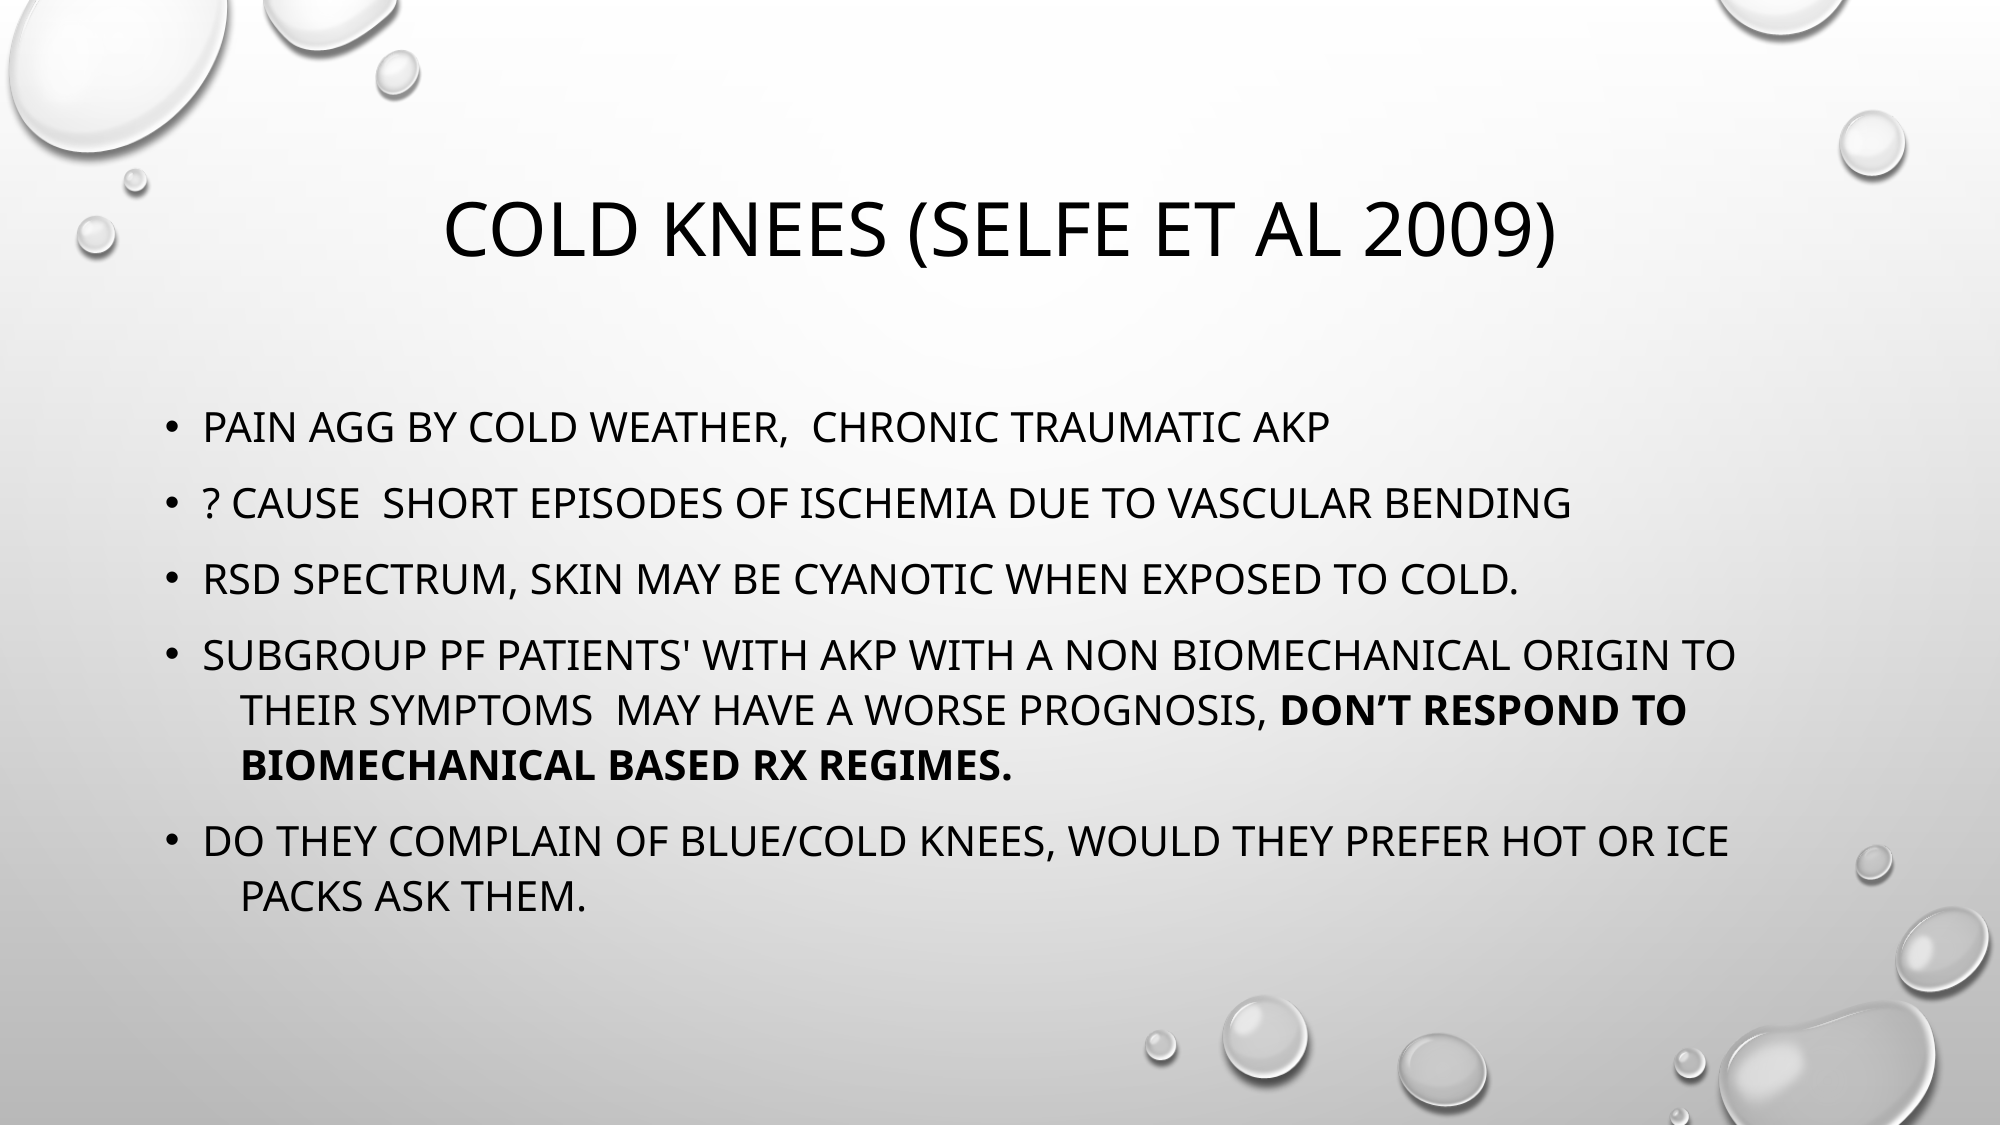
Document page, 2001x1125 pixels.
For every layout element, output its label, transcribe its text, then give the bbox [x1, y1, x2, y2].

title COLD knees (Selfe et al 2009) [149, 101, 1851, 364]
list Pain agg by cold weather, chronic traumatic AKP ? Cause short episodes of ischemia due to vascular bending RSD spectrum, skin may be cyanotic when exposed to cold. Subgroup pf patients' with AKP with a non biomechanical origin to their symptoms may have a worse prognosis, don’t respond to biomechanical based rx regimes. Do they complain of blue/cold knees, would they prefer hot or ice packs ask them. [149, 388, 1850, 950]
